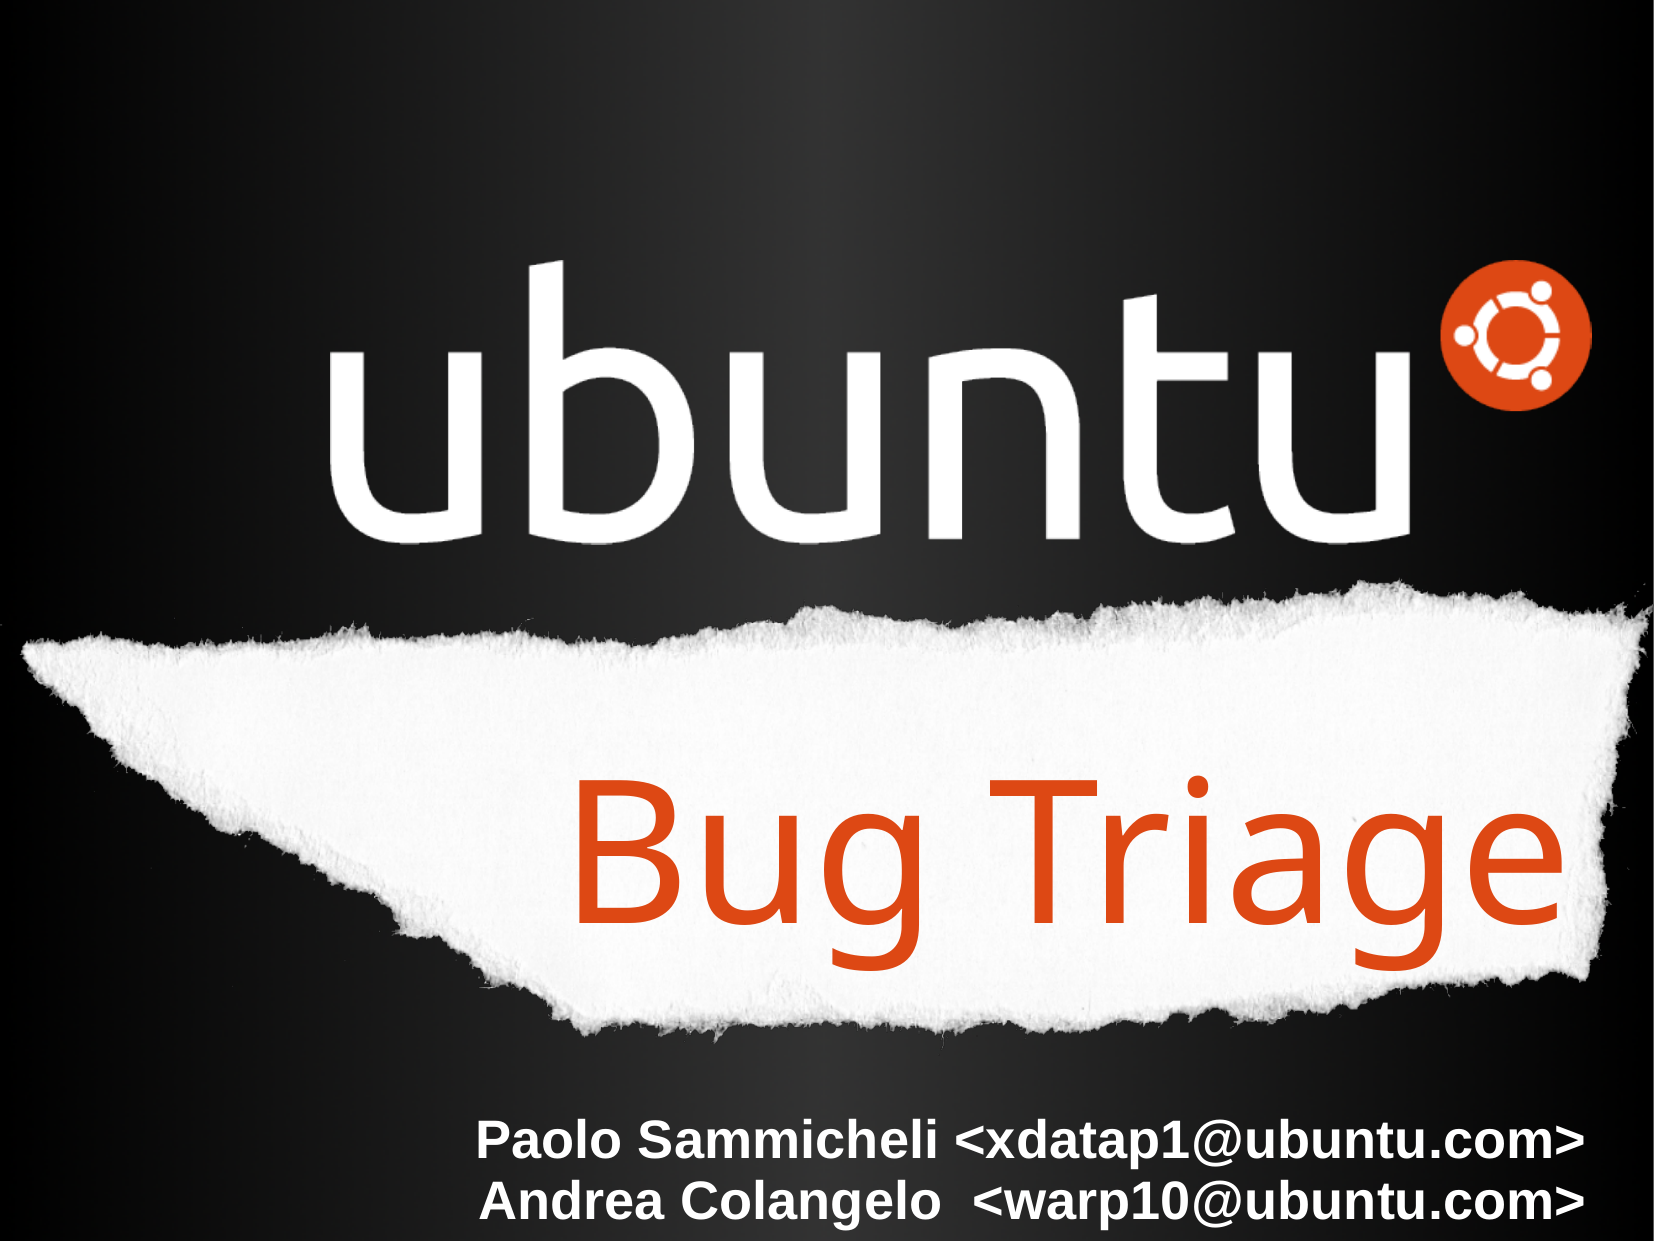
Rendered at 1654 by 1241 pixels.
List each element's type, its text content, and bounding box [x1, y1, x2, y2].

text_box Bug Triage [319, 702, 1587, 942]
picture [0, 0, 1654, 1241]
text_box Paolo Sammicheli <xdatap1@ubuntu.com> Andrea Colangelo <warp10@ubuntu.com> [0, 1102, 1603, 1241]
